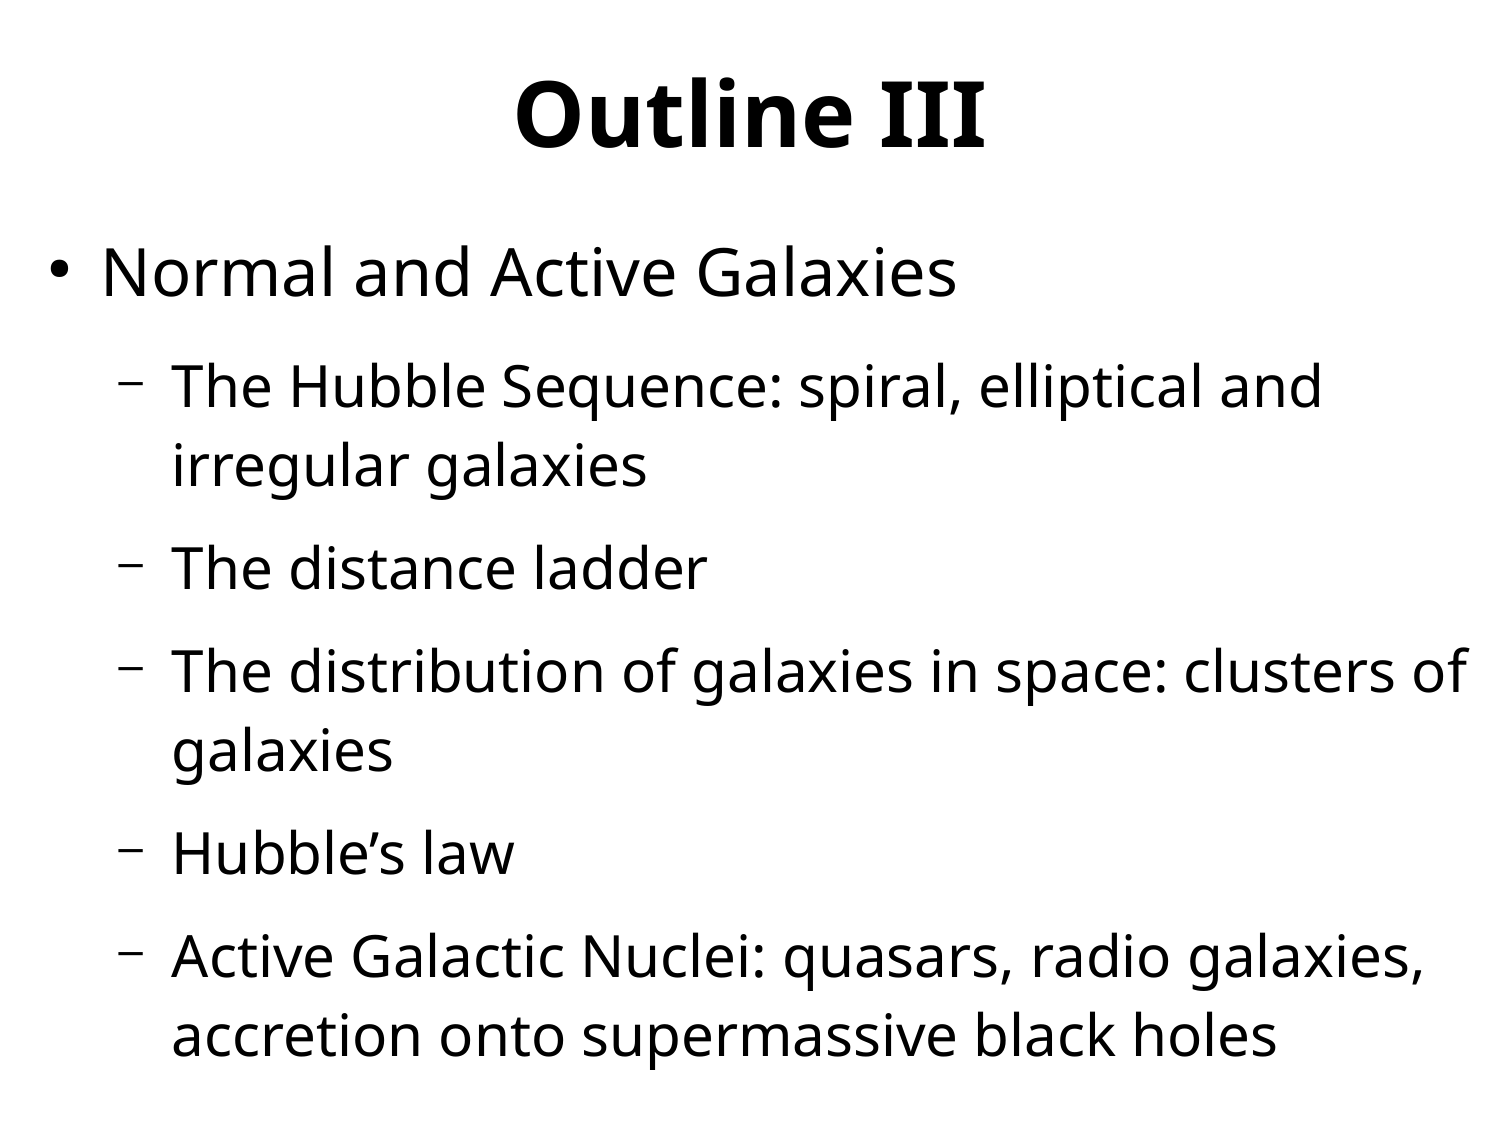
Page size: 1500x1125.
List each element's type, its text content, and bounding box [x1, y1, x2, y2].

list Normal and Active Galaxies The Hubble Sequence: spiral, elliptical and irregular galaxies The distance ladder The distribution of galaxies in space: clusters of galaxies Hubble’s law Active Galactic Nuclei: quasars, radio galaxies, accretion onto supermassive black holes [30, 224, 1471, 1103]
title Outline III [30, 29, 1471, 196]
